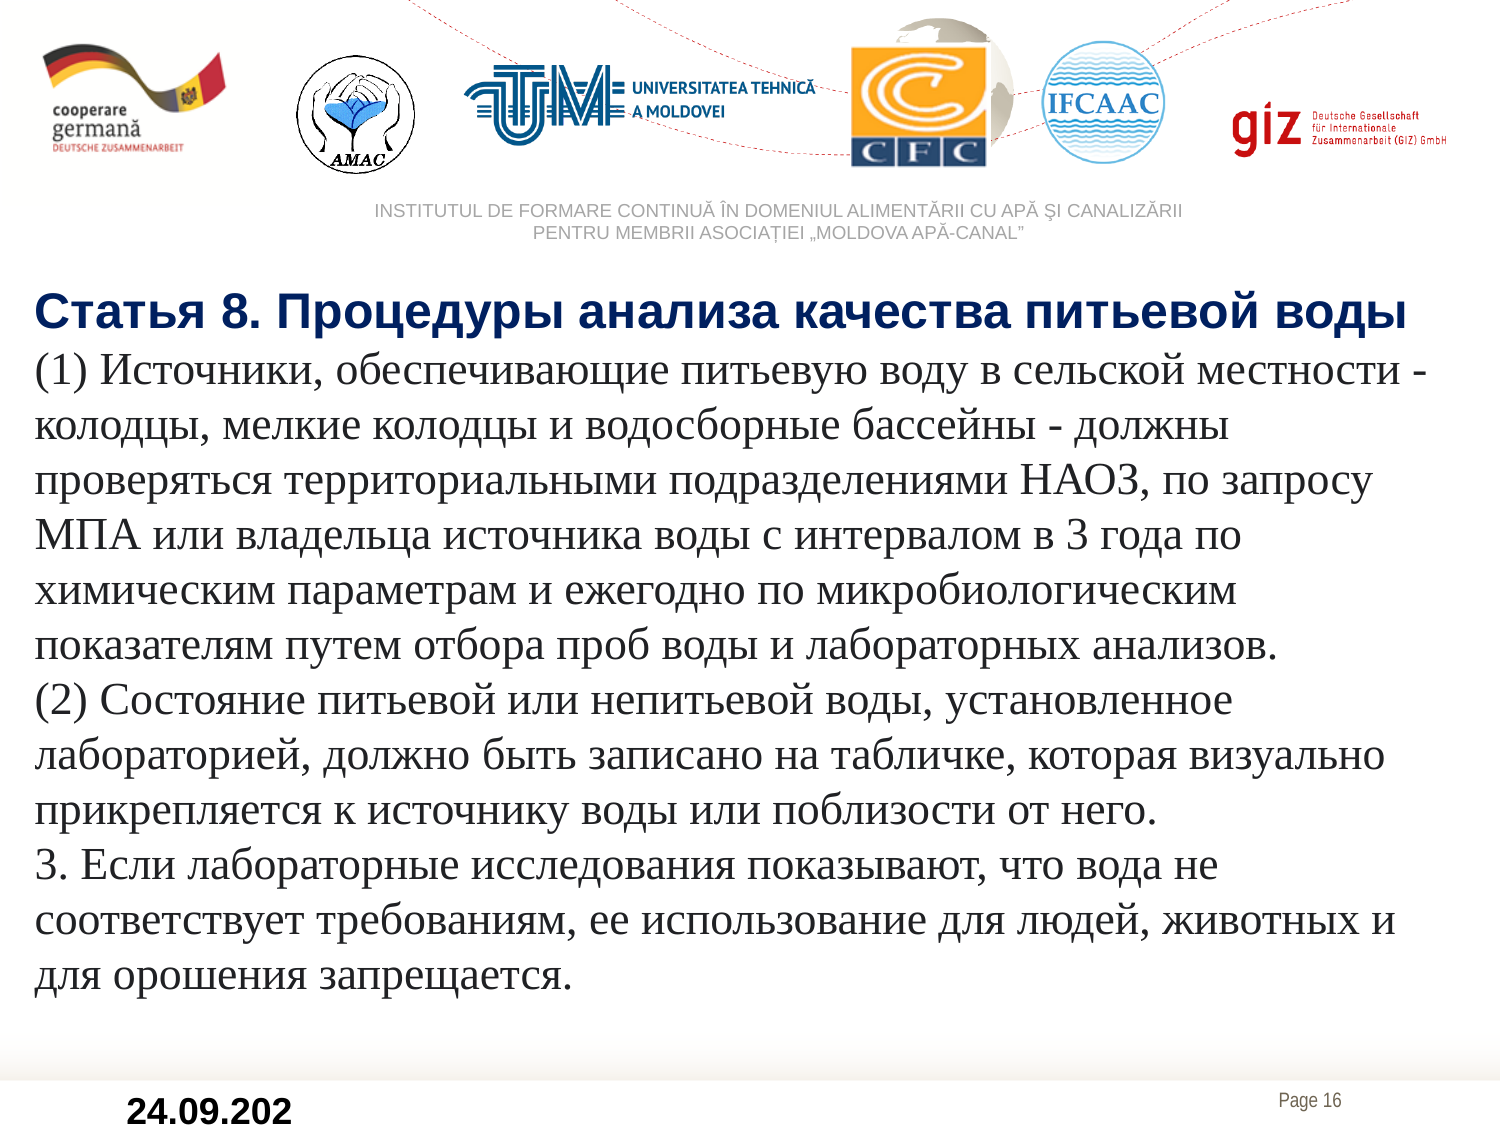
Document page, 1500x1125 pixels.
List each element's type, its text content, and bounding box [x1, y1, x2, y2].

text_box INSTITUTUL DE FORMARE CONTINUĂ ÎN DOMENIUL ALIMENTĂRII CU APĂ ŞI CANALIZĂRII PENTRU MEMBRII ASOCIAȚIEI „MOLDOVA APĂ-CANAL” [190, 170, 1366, 251]
picture [0, 0, 1500, 206]
slide_number 15.07.2021 [111, 1079, 324, 1120]
title Статья 8. Процедуры анализа качества питьевой воды (1) Источники, обеспечивающие питьевую воду в сельской местности - колодцы, мелкие колодцы и водосборные бассейны - должны проверяться территориальными подразделениями НАОЗ, по запросу МПА или владельца источника воды с интервалом в 3 года по химическим параметрам и ежегодно по микробиологическим показателям путем отбора проб воды и лабораторных анализов. (2) Состояние питьевой или непитьевой воды, установленное лабораторией, должно быть записано на табличке, которая визуально прикрепляется к источнику воды или поблизости от него. 3. Если лабораторные исследования показывают, что вода не соответствует требованиям, ее использование для людей, животных и для орошения запрещается. [19, 271, 1470, 996]
picture [0, 959, 1500, 1081]
